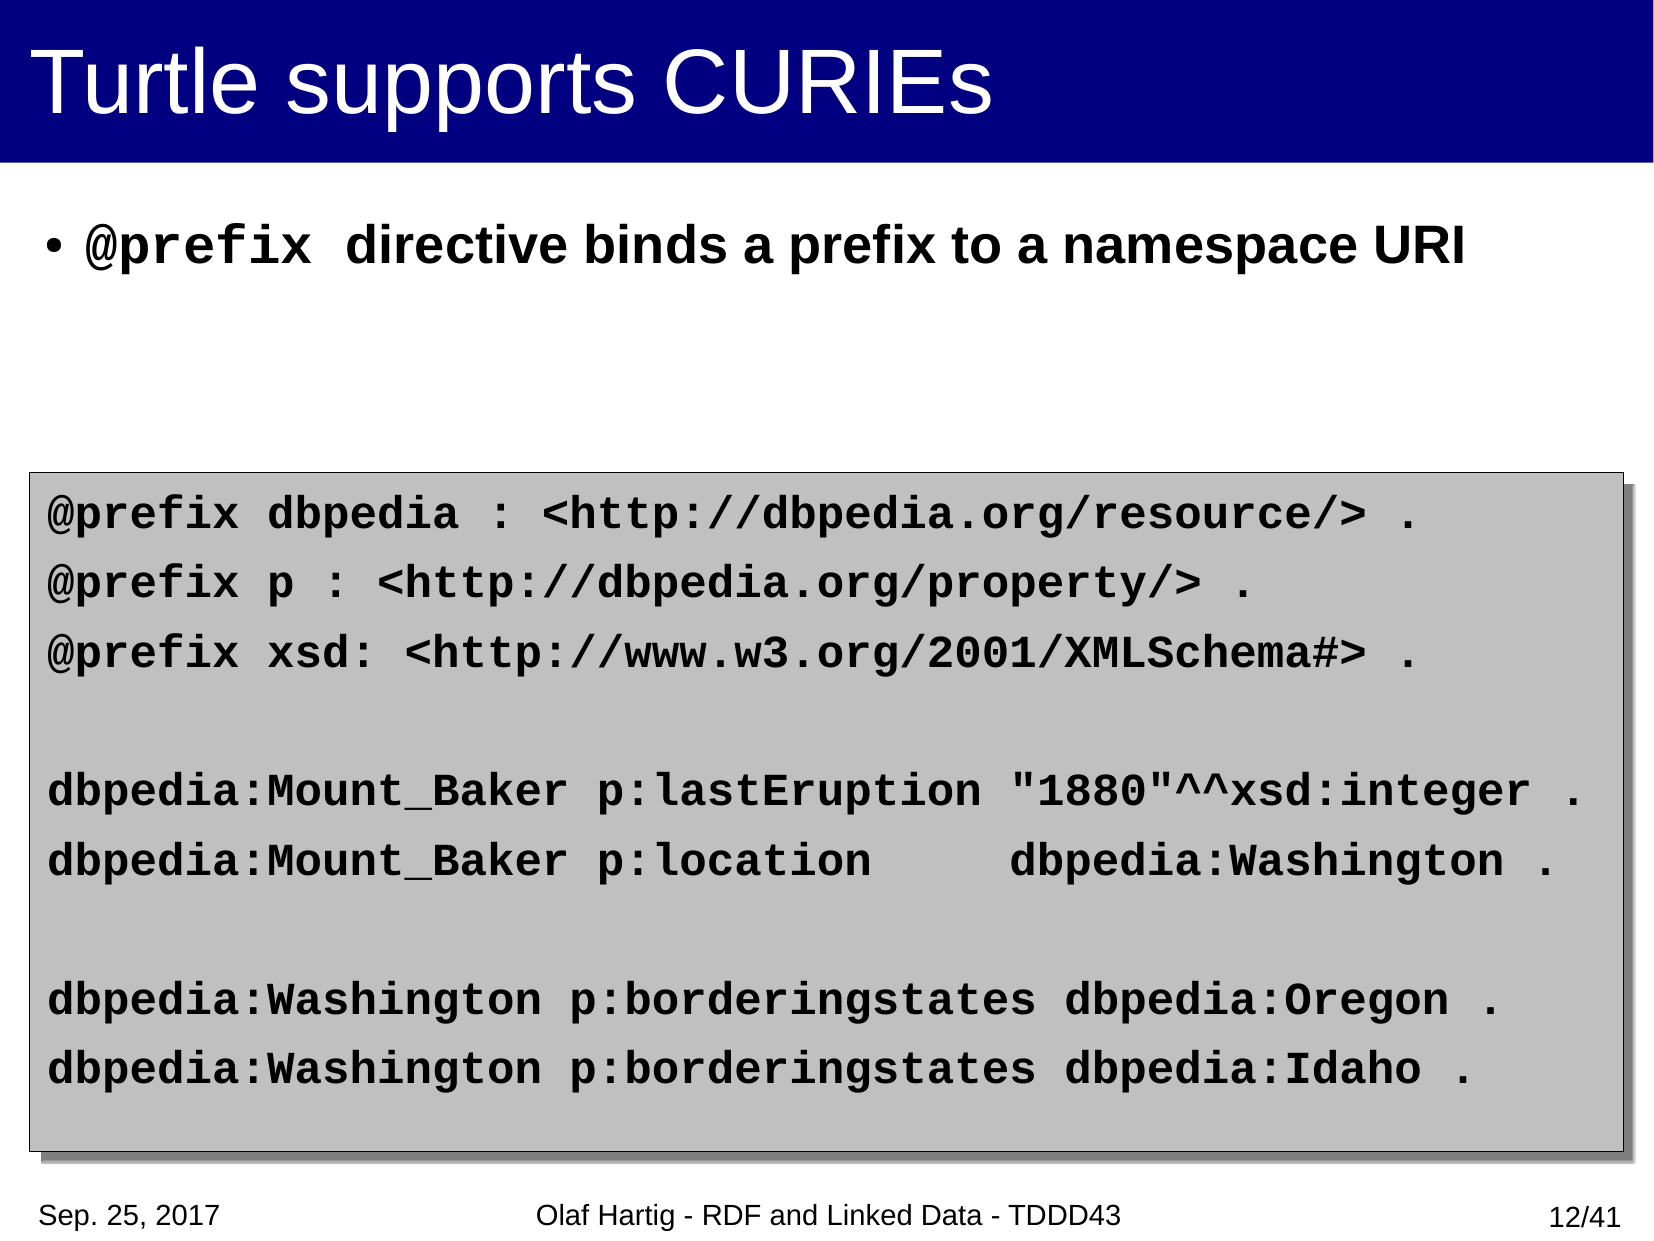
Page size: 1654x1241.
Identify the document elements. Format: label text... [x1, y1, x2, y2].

text_box @prefix directive binds a prefix to a namespace URI [29, 206, 1625, 768]
text_box @prefix dbpedia : <http://dbpedia.org/resource/> . @prefix p : <http://dbpedia.org/property/> . @prefix xsd: <http://www.w3.org/2001/XMLSchema#> . dbpedia:Mount_Baker p:lastEruption "1880"^^xsd:integer . dbpedia:Mount_Baker p:location dbpedia:Washington . dbpedia:Washington p:borderingstates dbpedia:Oregon . dbpedia:Washington p:borderingstates dbpedia:Idaho . [29, 472, 1624, 1152]
title Turtle supports CURIEs [0, 0, 1654, 163]
